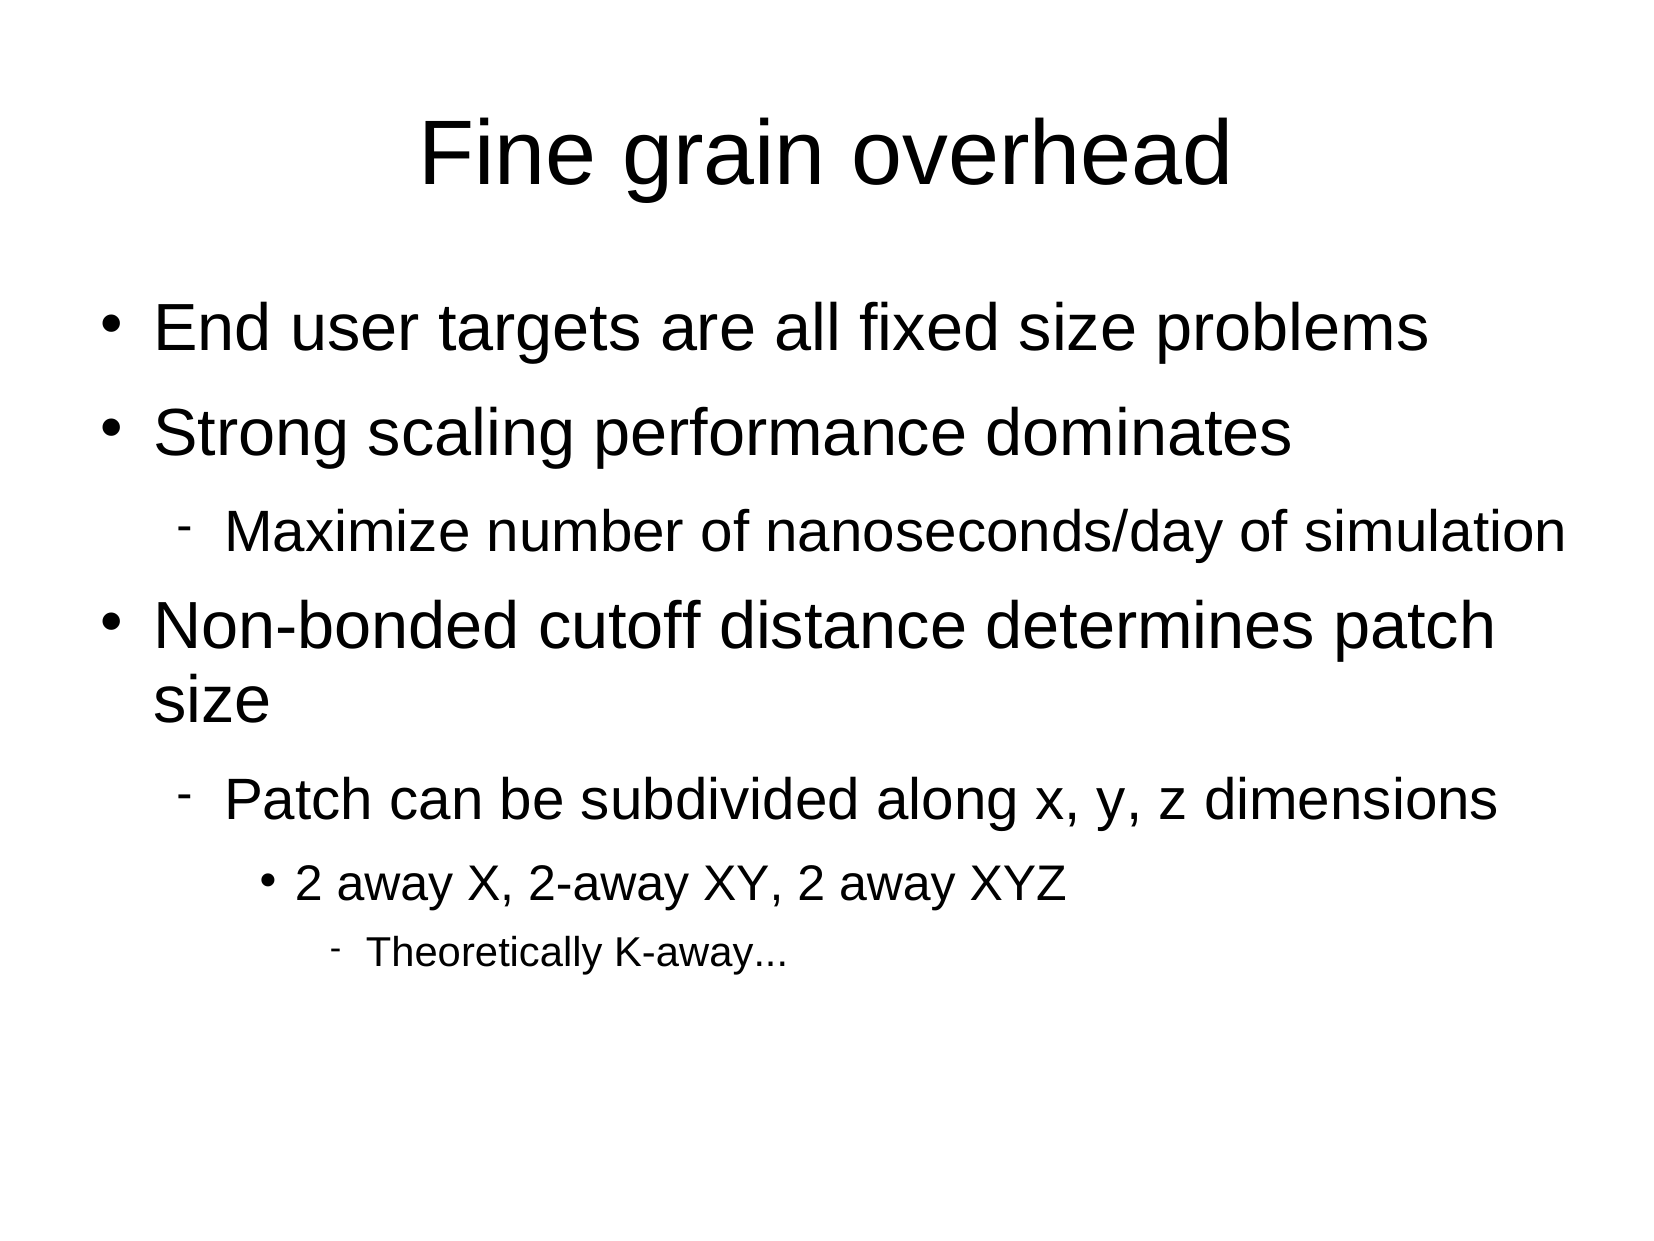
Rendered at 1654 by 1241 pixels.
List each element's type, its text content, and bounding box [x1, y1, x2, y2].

list End user targets are all fixed size problems Strong scaling performance dominates Maximize number of nanoseconds/day of simulation Non-bonded cutoff distance determines patch size Patch can be subdivided along x, y, z dimensions 2 away X, 2-away XY, 2 away XYZ Theoretically K-away... [82, 290, 1571, 1109]
title Fine grain overhead [82, 49, 1571, 257]
